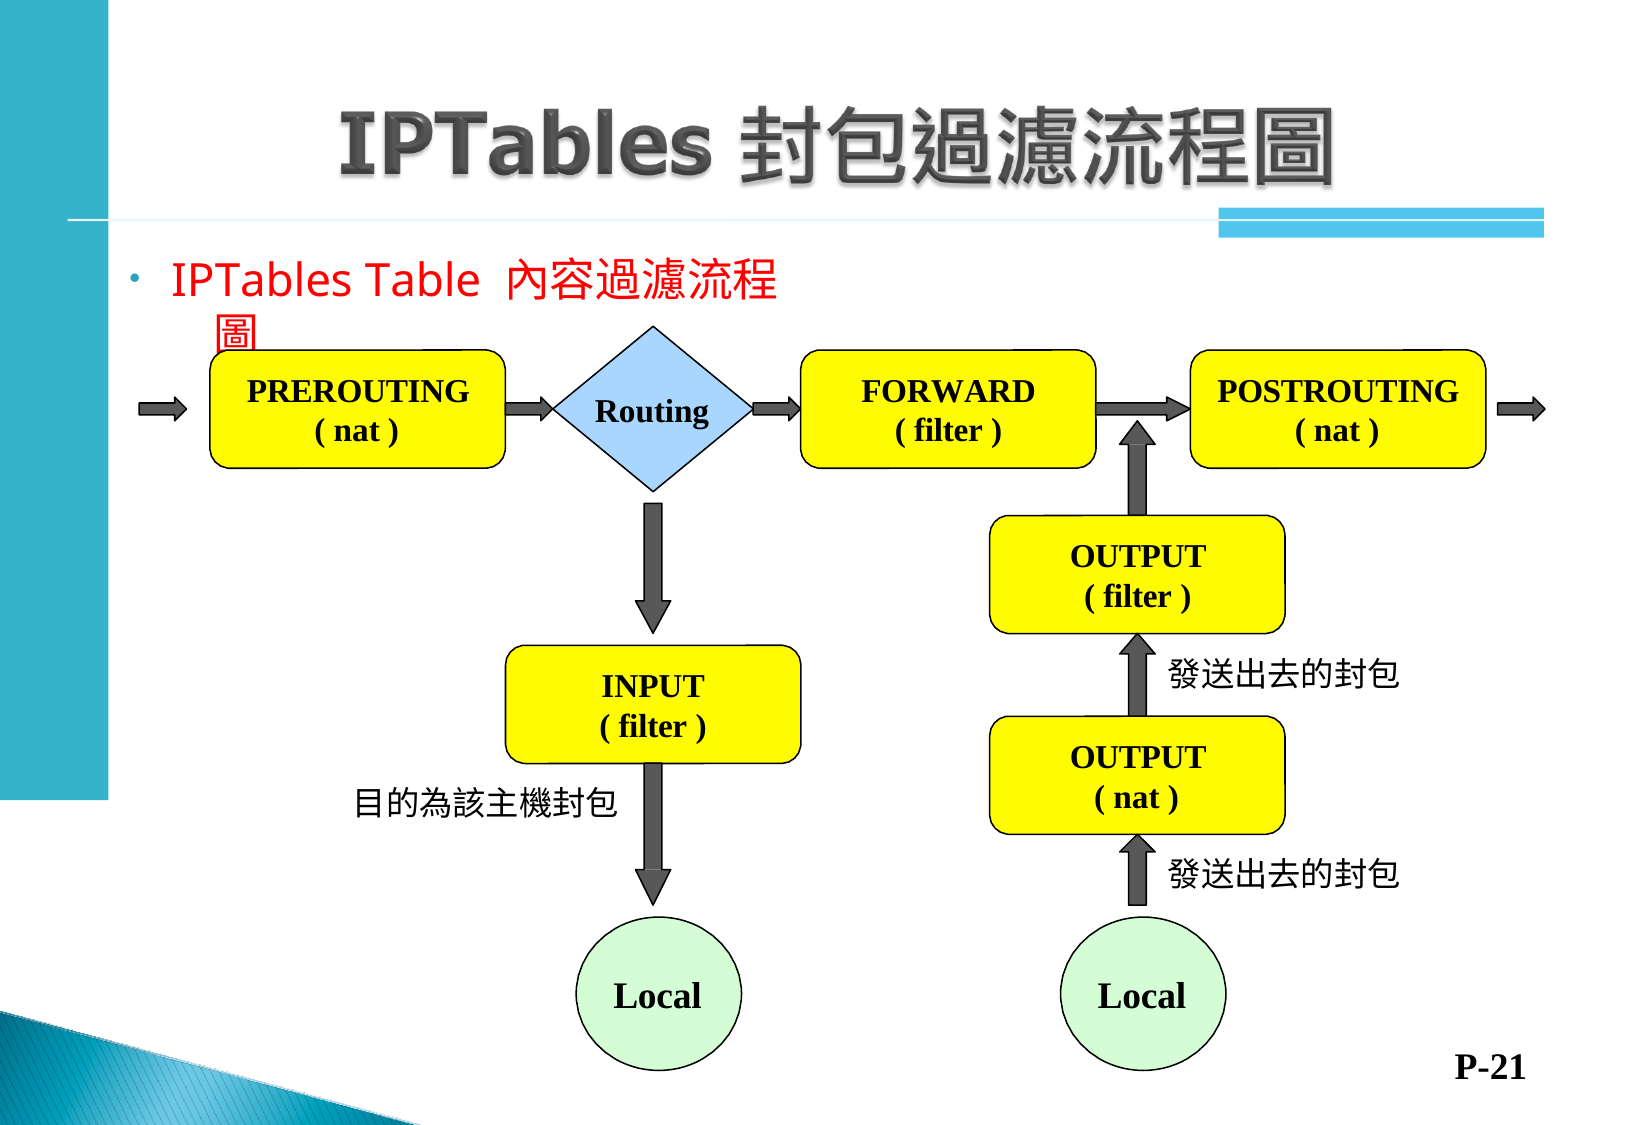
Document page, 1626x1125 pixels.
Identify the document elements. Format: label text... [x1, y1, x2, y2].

text_box [577, 918, 740, 1069]
text_box [507, 647, 800, 762]
text_box [327, 81, 1345, 203]
text_box [140, 401, 184, 417]
text_box [1499, 400, 1543, 417]
text_box POSTROUTING ( nat ) [1213, 369, 1464, 451]
text_box [1123, 423, 1152, 514]
text_box [991, 517, 1284, 632]
text_box [507, 401, 550, 417]
text_box [211, 351, 504, 467]
text_box 目的為該主機封包 [350, 782, 622, 825]
text_box [1062, 918, 1225, 1069]
text_box [1192, 351, 1485, 467]
text_box 發送出去的封包 [1165, 853, 1404, 896]
text_box [1097, 400, 1186, 418]
text_box [1123, 636, 1152, 715]
text_box [802, 351, 1095, 467]
text_box [991, 717, 1284, 833]
text_box [638, 764, 668, 901]
text_box 發送出去的封包 [1165, 652, 1404, 695]
text_box P-16 [1452, 1042, 1532, 1090]
text_box IPTables Table 內容過濾流程圖 [125, 250, 796, 308]
text_box [1123, 836, 1152, 904]
text_box [754, 401, 798, 417]
text_box [556, 328, 751, 489]
text_box [638, 505, 668, 629]
text_box Local [1095, 971, 1190, 1019]
text_box OUTPUT ( nat ) [1066, 735, 1210, 817]
text_box Routing [592, 388, 712, 431]
text_box OUTPUT ( filter ) [1066, 534, 1210, 617]
text_box PREROUTING ( nat ) [243, 369, 474, 451]
text_box Local [611, 971, 706, 1019]
text_box FORWARD ( filter ) [861, 369, 1037, 451]
text_box INPUT ( filter ) [597, 664, 711, 746]
